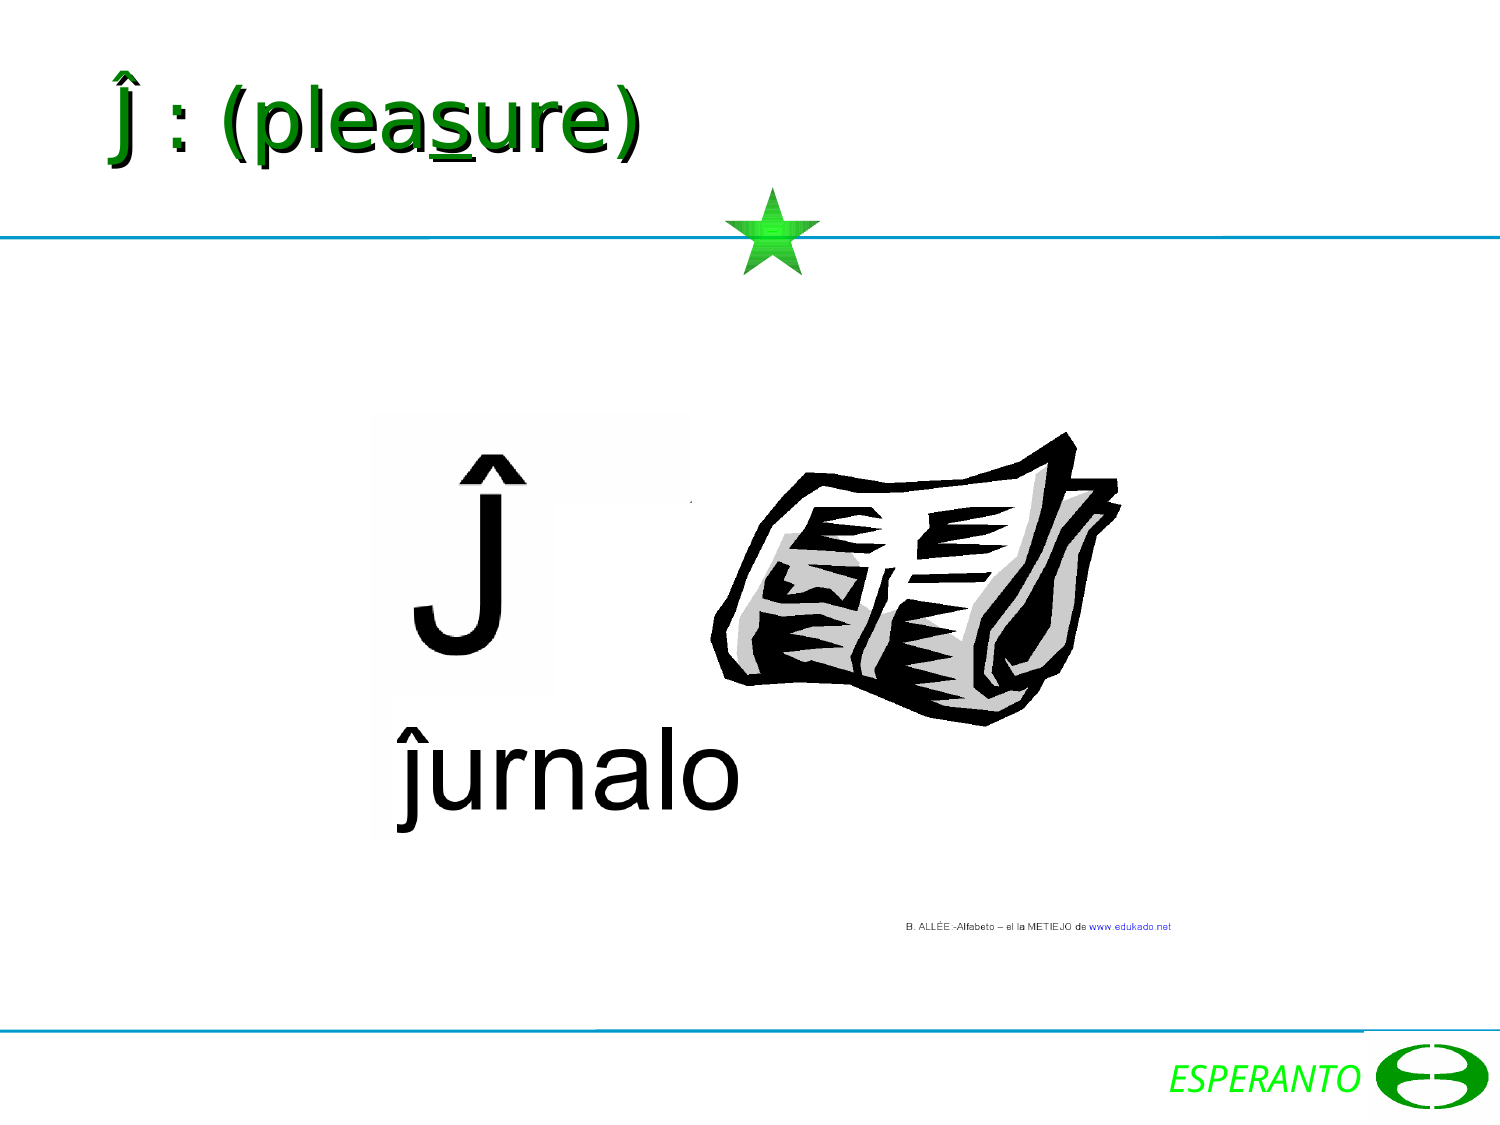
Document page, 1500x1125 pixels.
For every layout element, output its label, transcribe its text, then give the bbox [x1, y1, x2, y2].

picture [1364, 1032, 1500, 1122]
picture [290, 277, 1252, 1020]
title Ĵ : (pleasure) [112, 5, 1448, 245]
